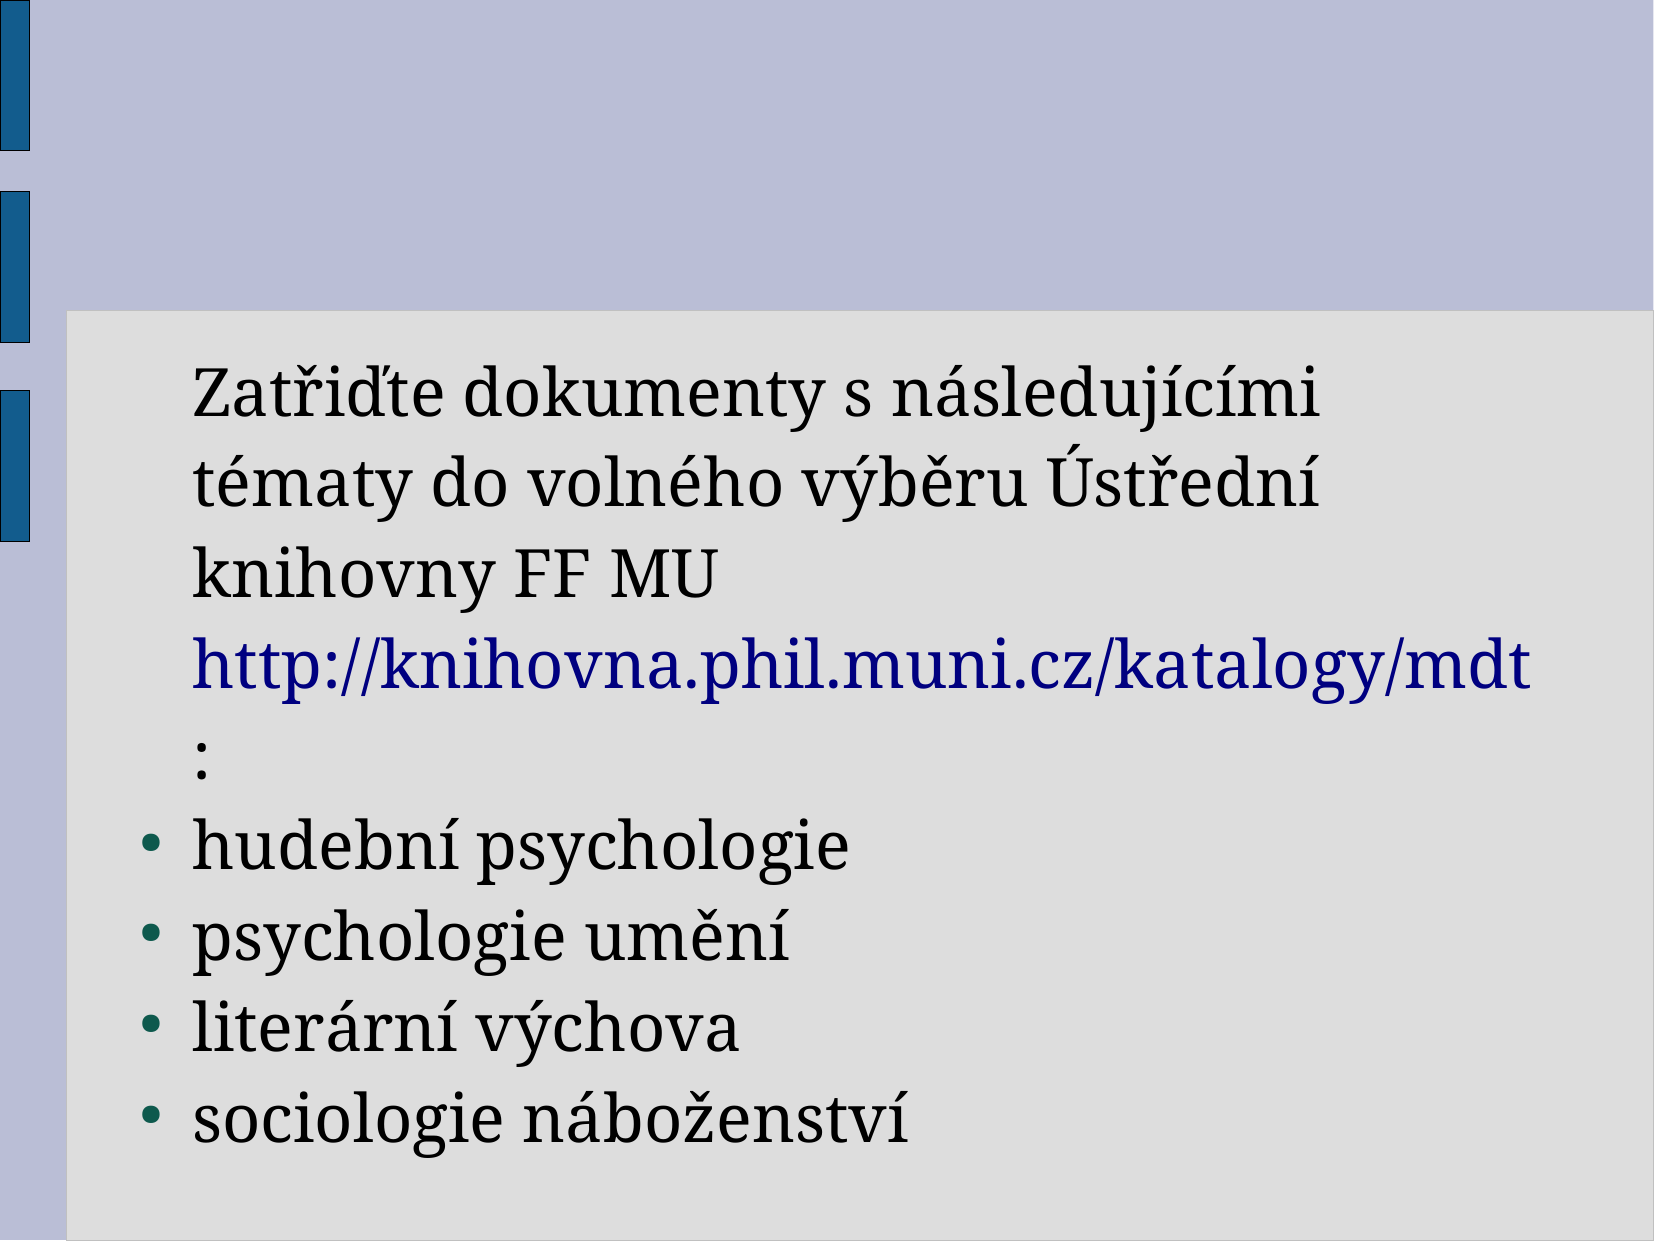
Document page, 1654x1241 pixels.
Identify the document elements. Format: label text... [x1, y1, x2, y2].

list Zatřiďte dokumenty s následujícími tématy do volného výběru Ústřední knihovny FF MU http://knihovna.phil.muni.cz/katalogy/mdt : hudební psychologie psychologie umění literární výchova sociologie náboženství [121, 344, 1534, 1112]
